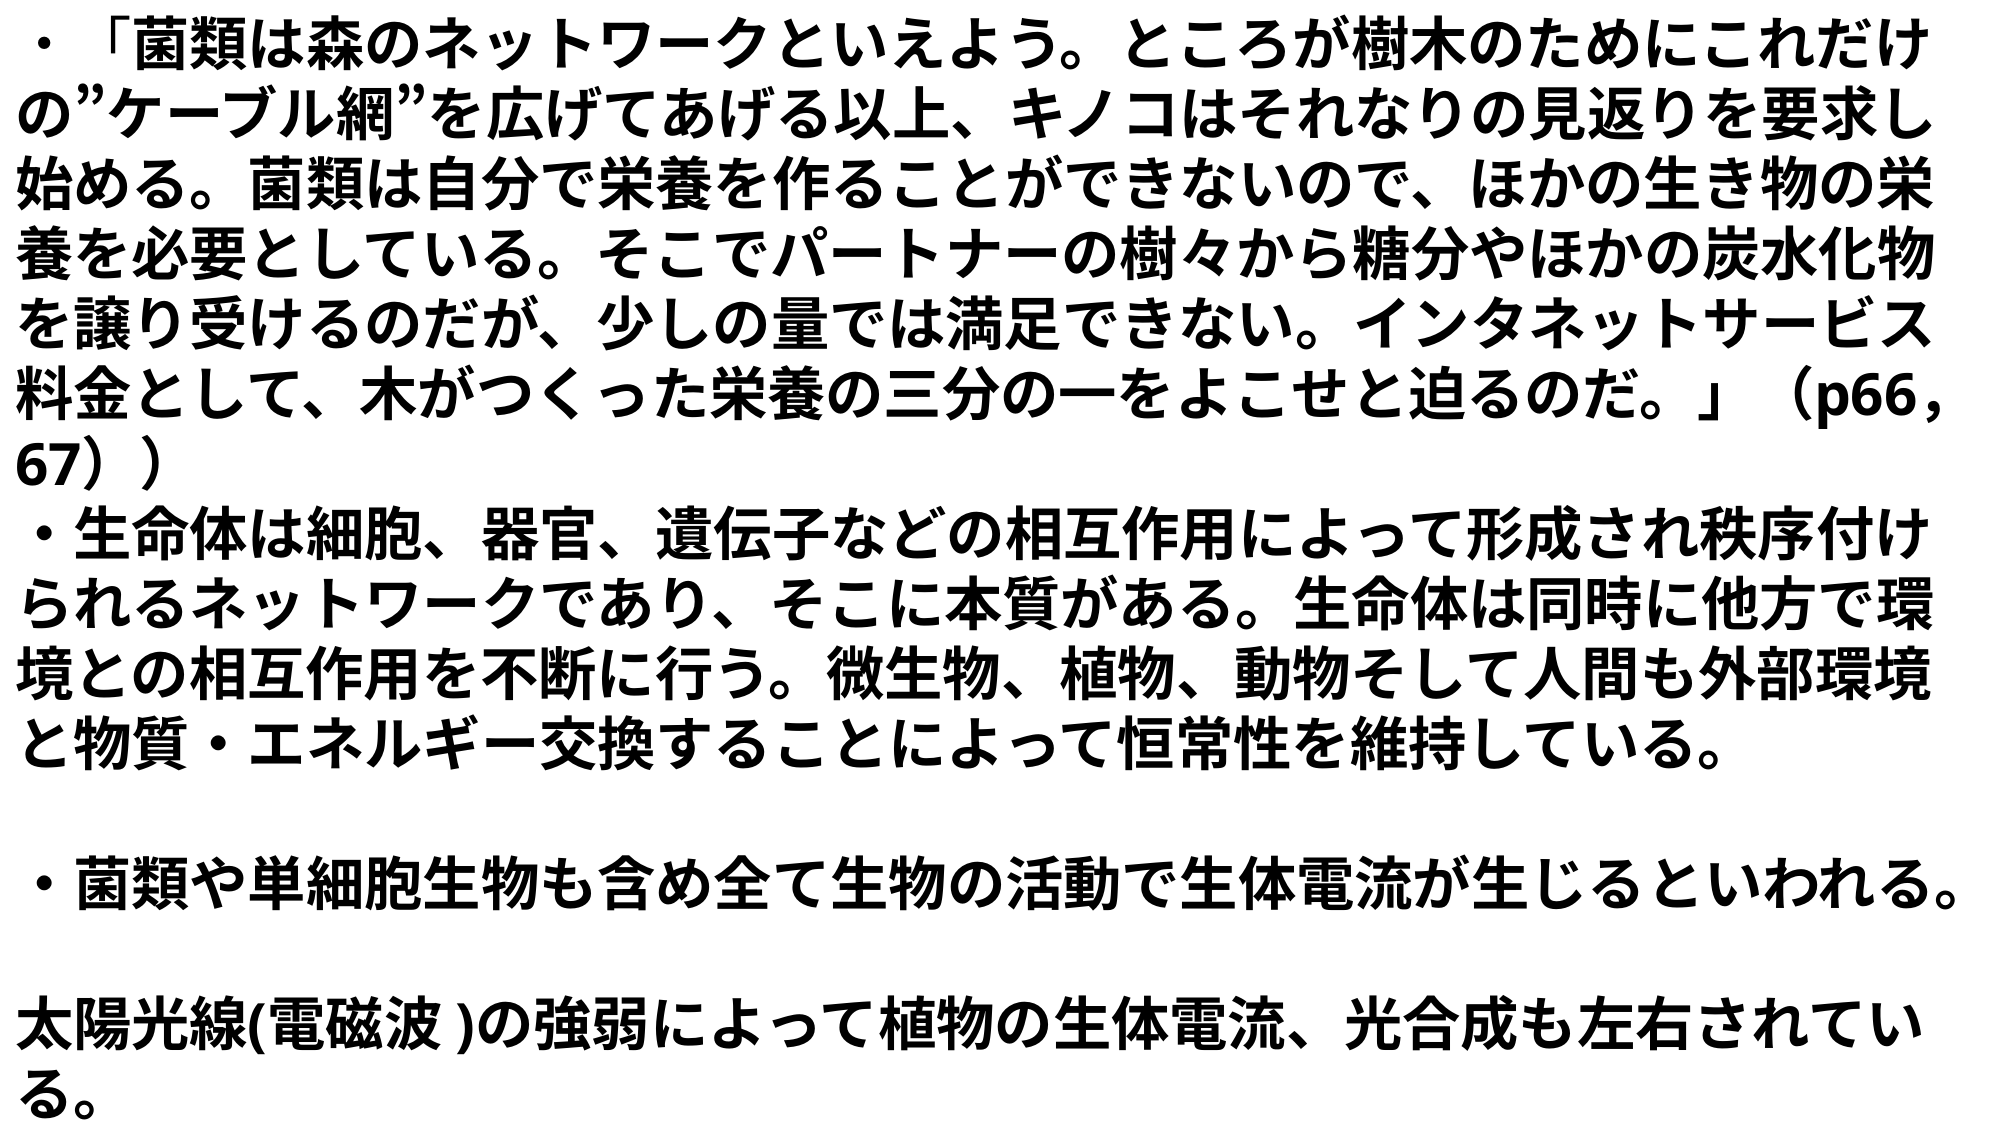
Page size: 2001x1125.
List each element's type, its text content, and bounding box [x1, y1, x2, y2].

text_box ・「菌類は森のネットワークといえよう。ところが樹木のためにこれだけの”ケーブル網”を広げてあげる以上、キノコはそれなりの見返りを要求し始める。菌類は自分で栄養を作ることができないので、ほかの生き物の栄養を必要としている。そこでパートナーの樹々から糖分やほかの炭水化物を譲り受けるのだが、少しの量では満足できない。インタネットサービス料金として、木がつくった栄養の三分の一をよこせと迫るのだ。」（p66，67））​ ・生命体は細胞、器官、遺伝子などの相互作用によって形成され秩序付けられるネットワークであり、そこに本質がある。生命体は同時に他方で環境との相互作用を不断に行う。微生物、植物、動物そして人間も外部環境と物質・エネルギー交換することによって恒常性を維持している。​ ​・菌類や単細胞生物も含め全て生物の活動で生体電流が生じるといわれる。​ ​太陽光線(電磁波 )の強弱によって植物の生体電流、光合成も左右されている。 https://talk.yumenavi.info/archives/2650?site=m 埼玉大学・長谷川 有貴 準教授 [0, 0, 1992, 1125]
